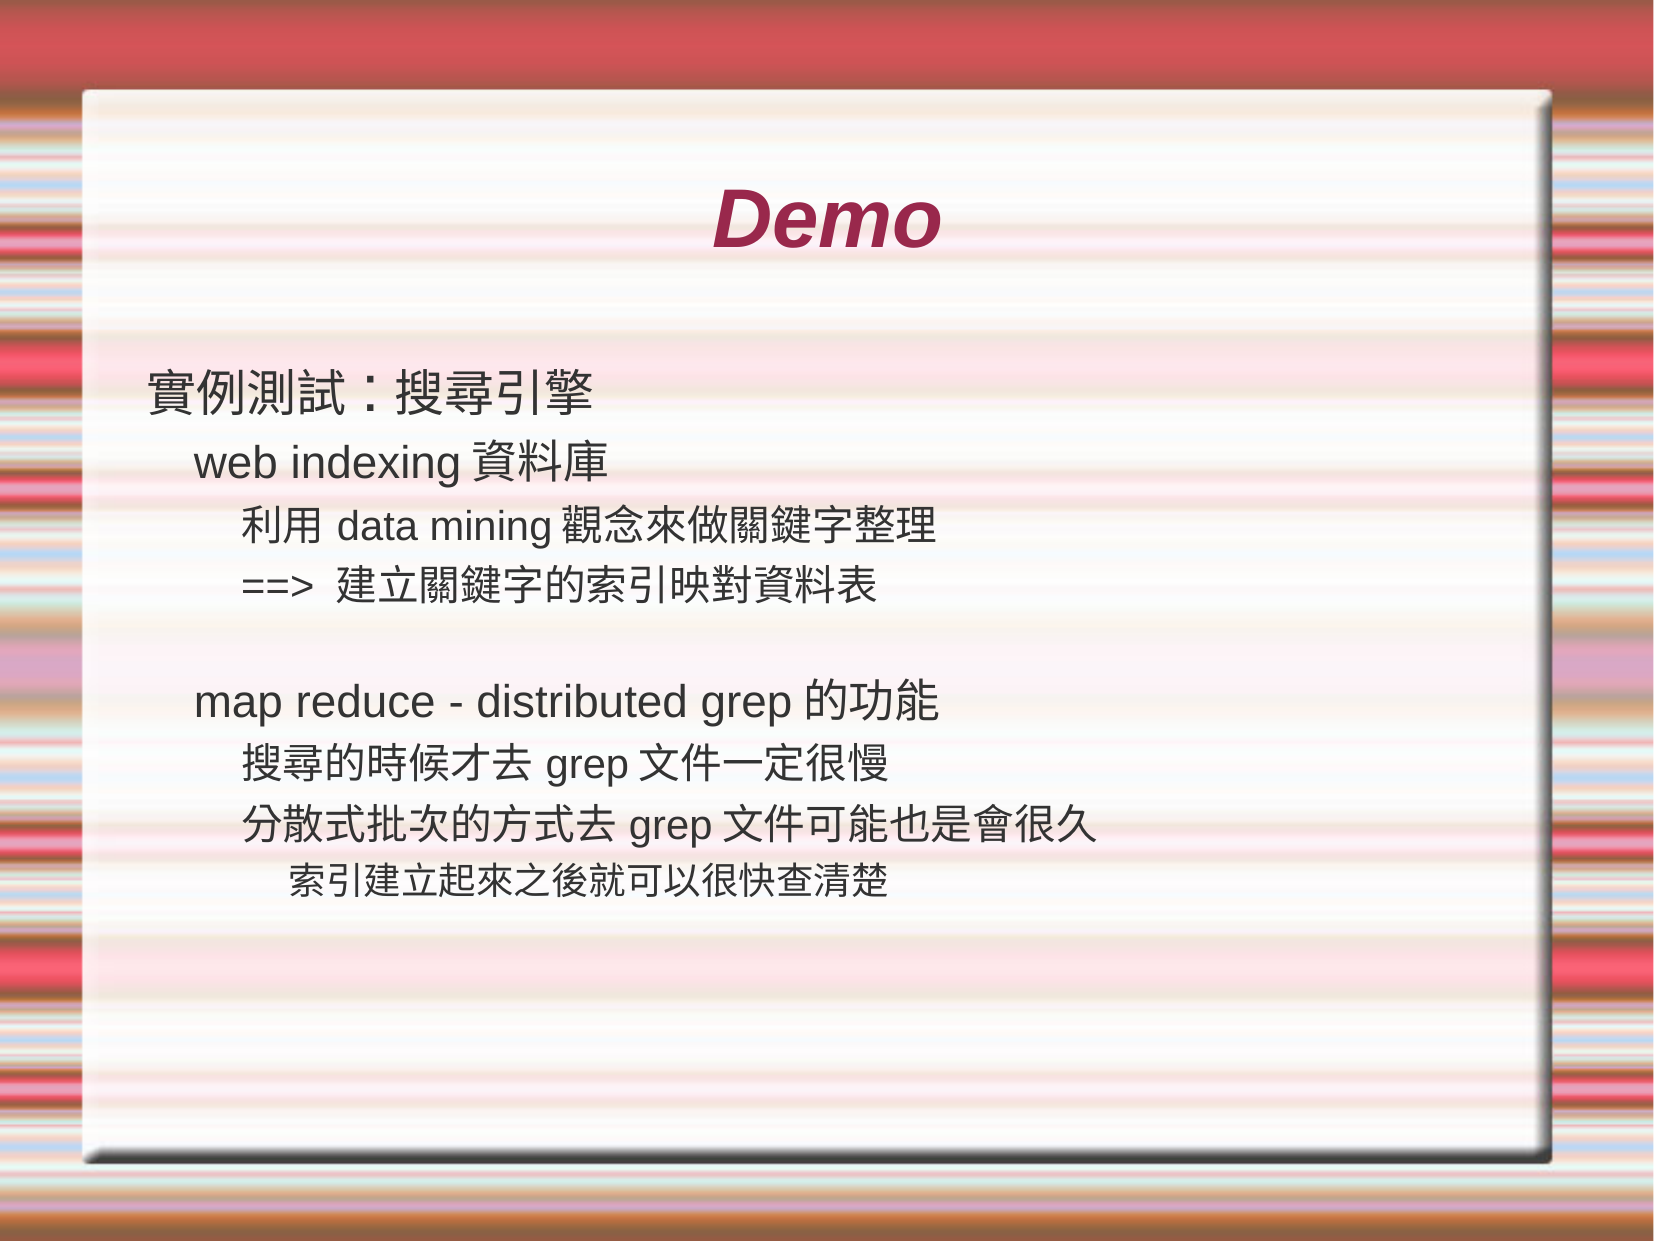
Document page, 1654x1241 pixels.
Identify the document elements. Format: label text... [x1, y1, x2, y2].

picture [0, 0, 1654, 1241]
title Demo [121, 122, 1534, 315]
list 實例測試:搜尋引擎 web indexing資料庫 利用data mining觀念來做關鍵字整理 ==> 建立關鍵字的索引映對資料表 map reduce - distributed grep的功能 搜尋的時候才去grep文件一定很慢 分散式批次的方式去grep文件可能也是會很久 索引建立起來之後就可以很快查清楚 [134, 350, 1516, 1118]
